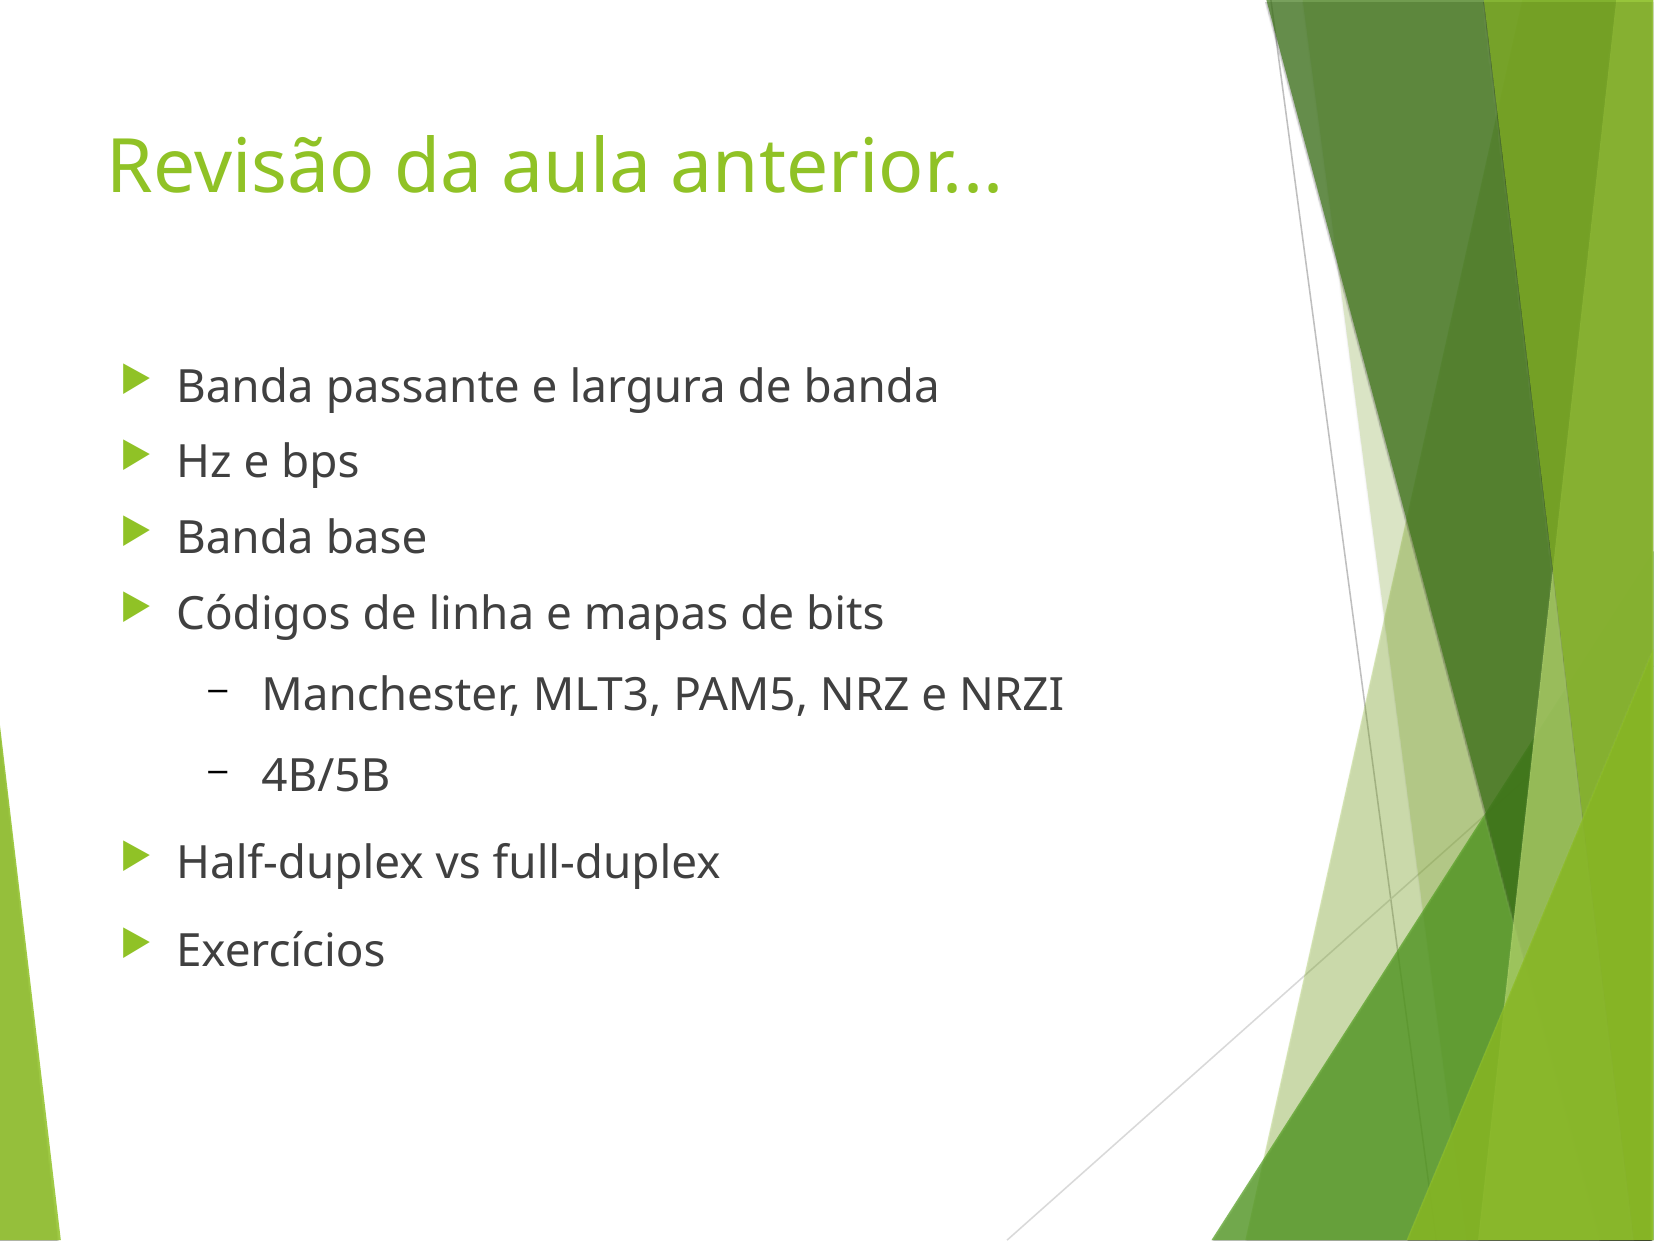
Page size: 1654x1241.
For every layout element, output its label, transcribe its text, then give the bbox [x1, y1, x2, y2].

list Banda passante e largura de banda Hz e bps Banda base Códigos de linha e mapas de bits Manchester, MLT3, PAM5, NRZ e NRZI 4B/5B Half-duplex vs full-duplex Exercícios [104, 348, 1394, 1063]
title Revisão da aula anterior... [91, 110, 1258, 349]
